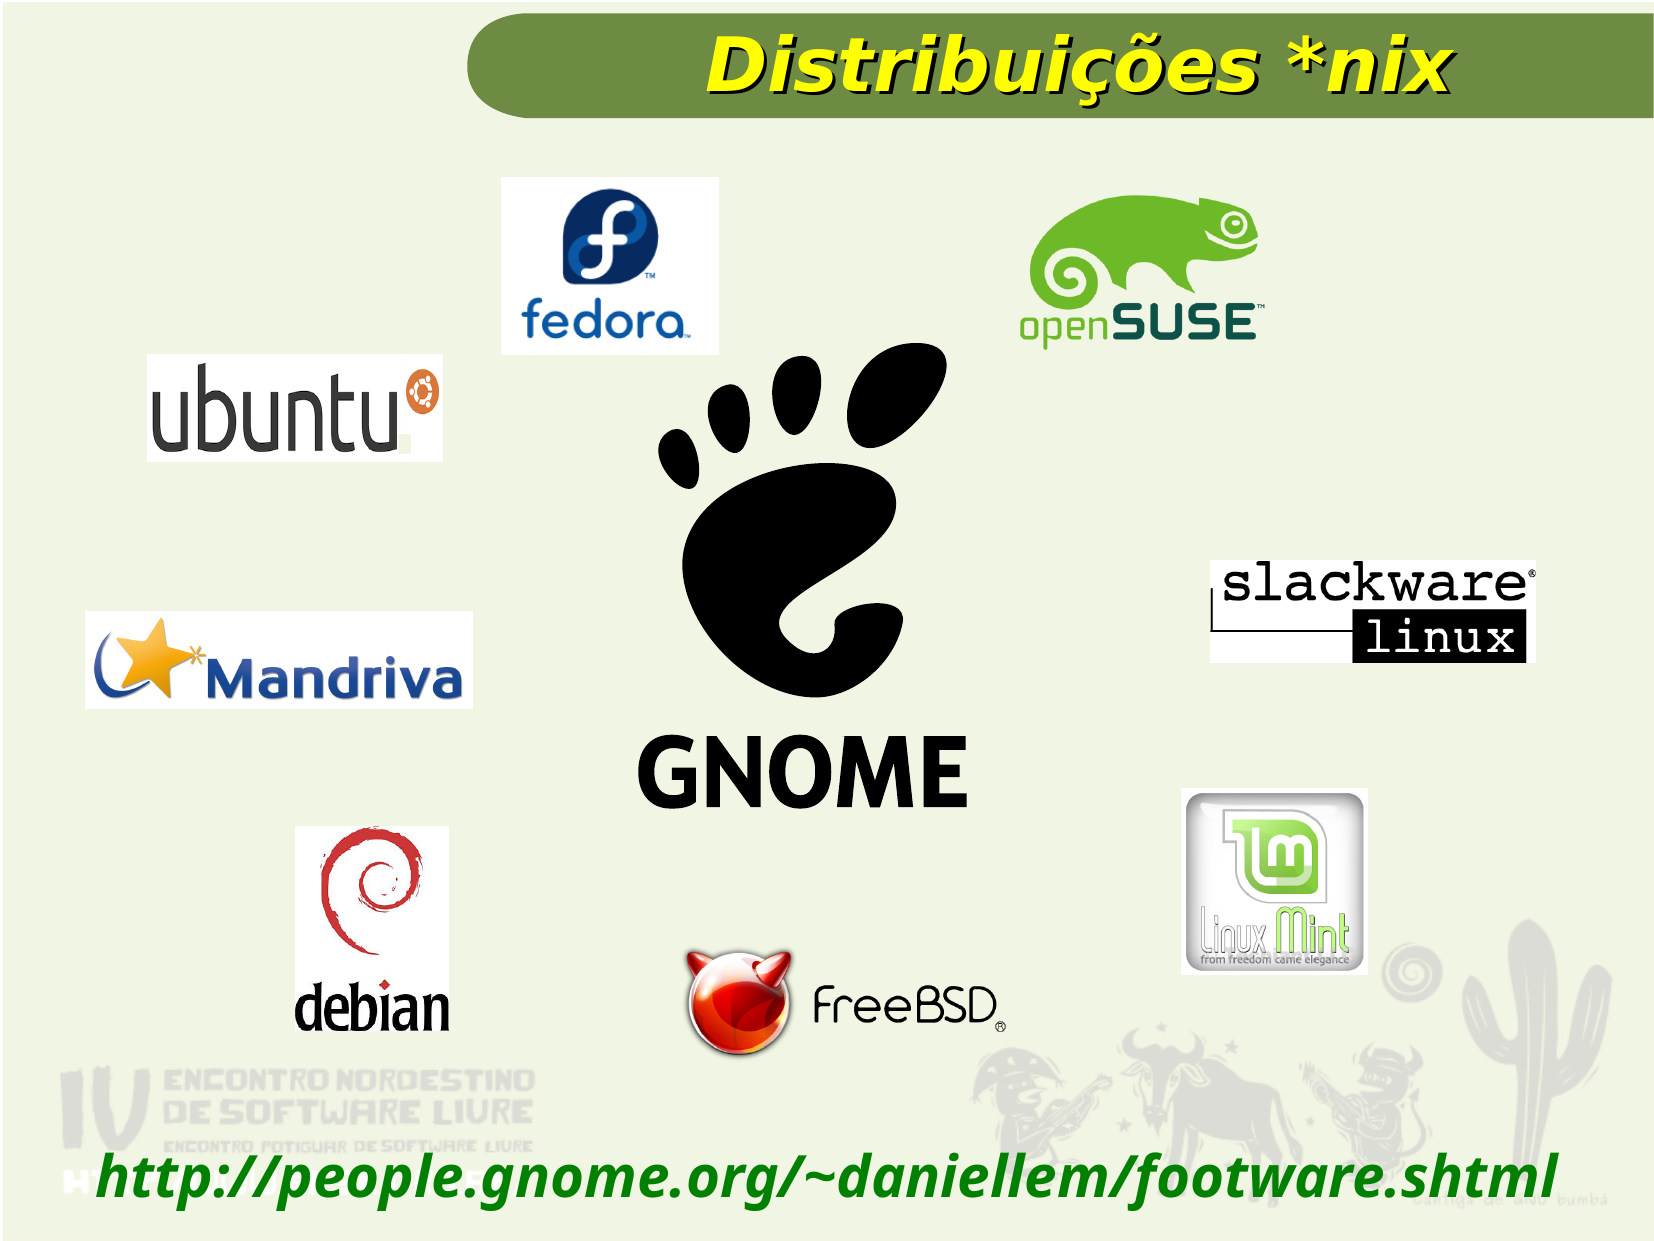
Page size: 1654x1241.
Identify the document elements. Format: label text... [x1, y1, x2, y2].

picture [679, 944, 1007, 1063]
title Distribuições *nix [505, 0, 1654, 131]
text_box http://people.gnome.org/~daniellem/footware.shtml [94, 1128, 1560, 1241]
picture [1181, 788, 1368, 975]
picture [147, 354, 443, 462]
picture [295, 826, 449, 1031]
text_box [467, 16, 505, 114]
picture [85, 611, 473, 709]
picture [501, 177, 1270, 827]
picture [1210, 560, 1536, 663]
